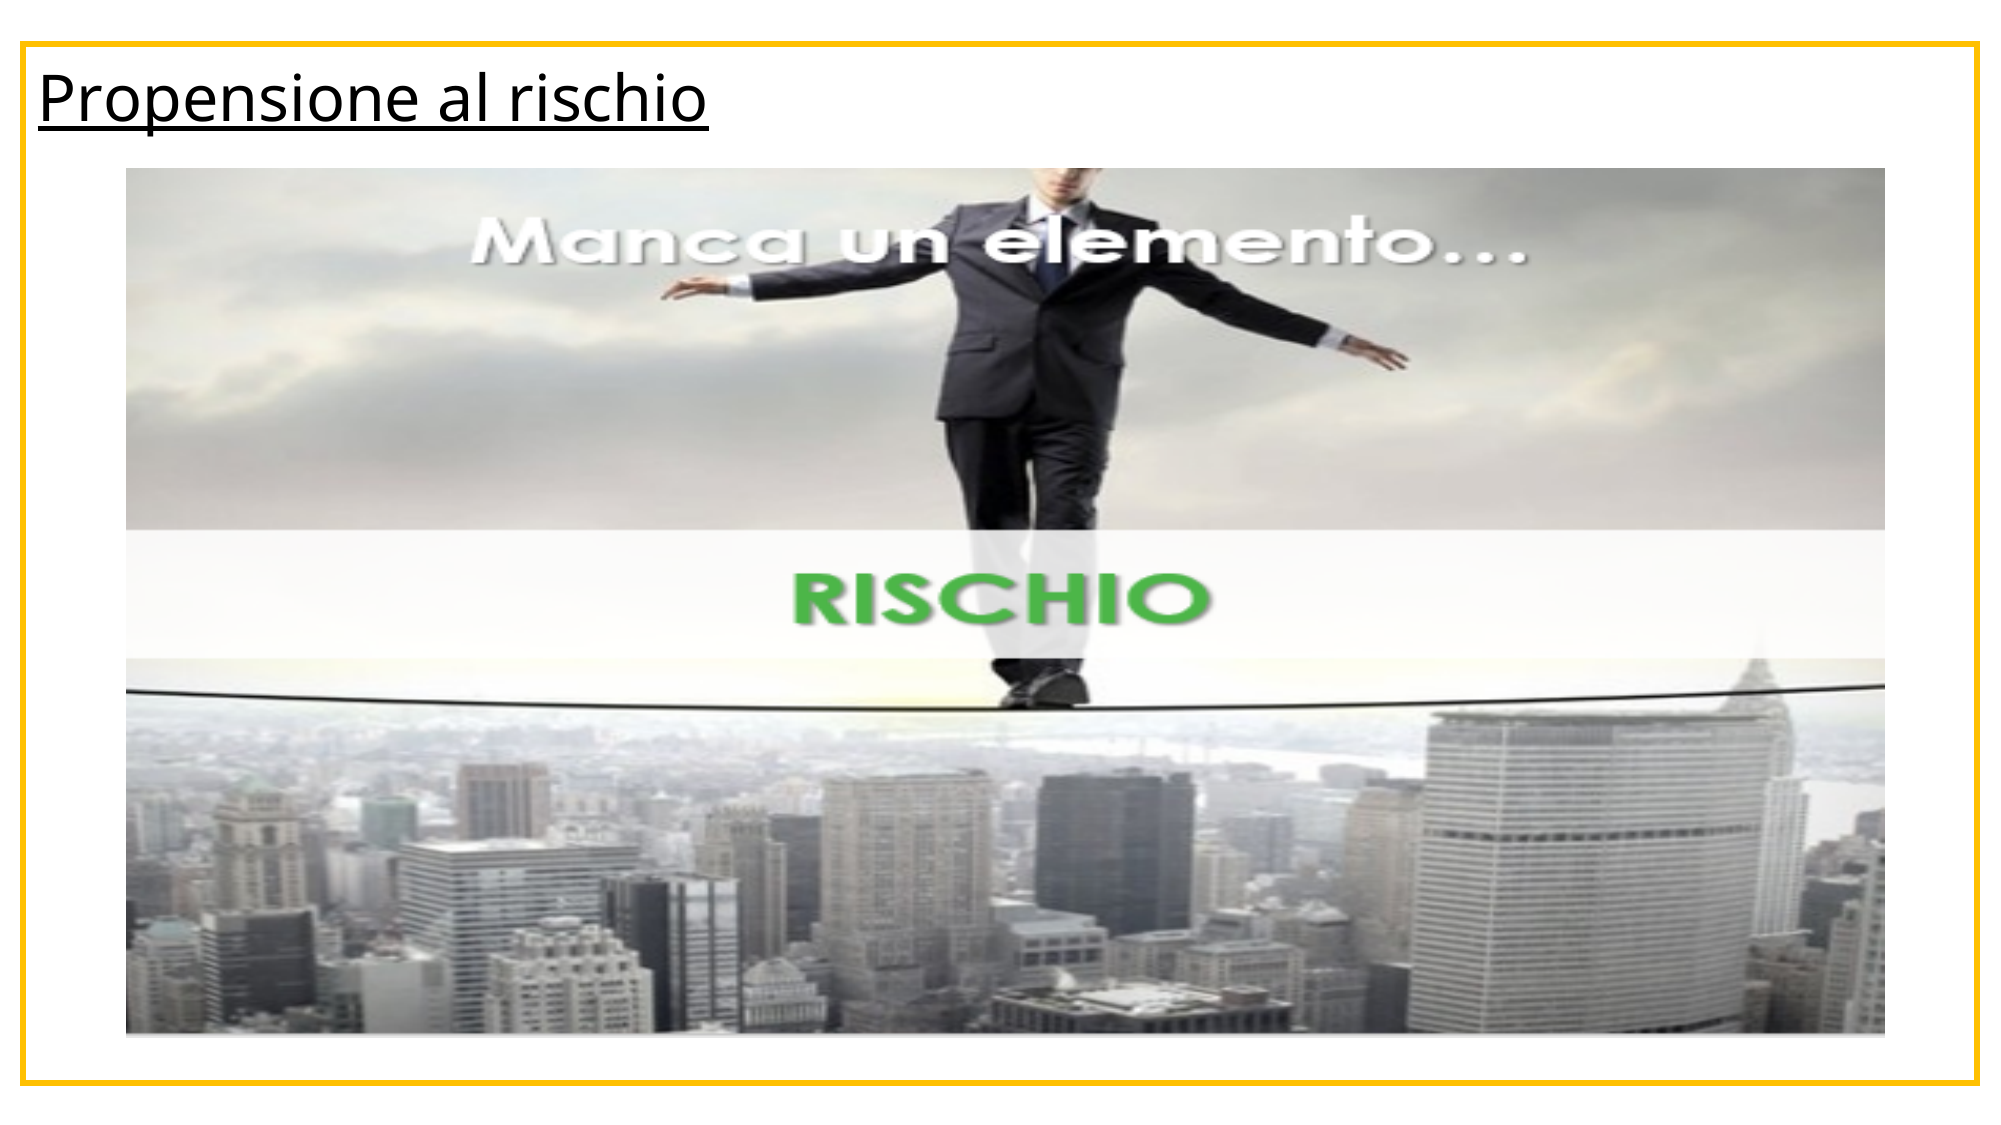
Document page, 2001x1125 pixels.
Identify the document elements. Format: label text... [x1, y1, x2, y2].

text_box Propensione al rischio [22, 43, 1978, 1083]
picture [126, 168, 1885, 1038]
